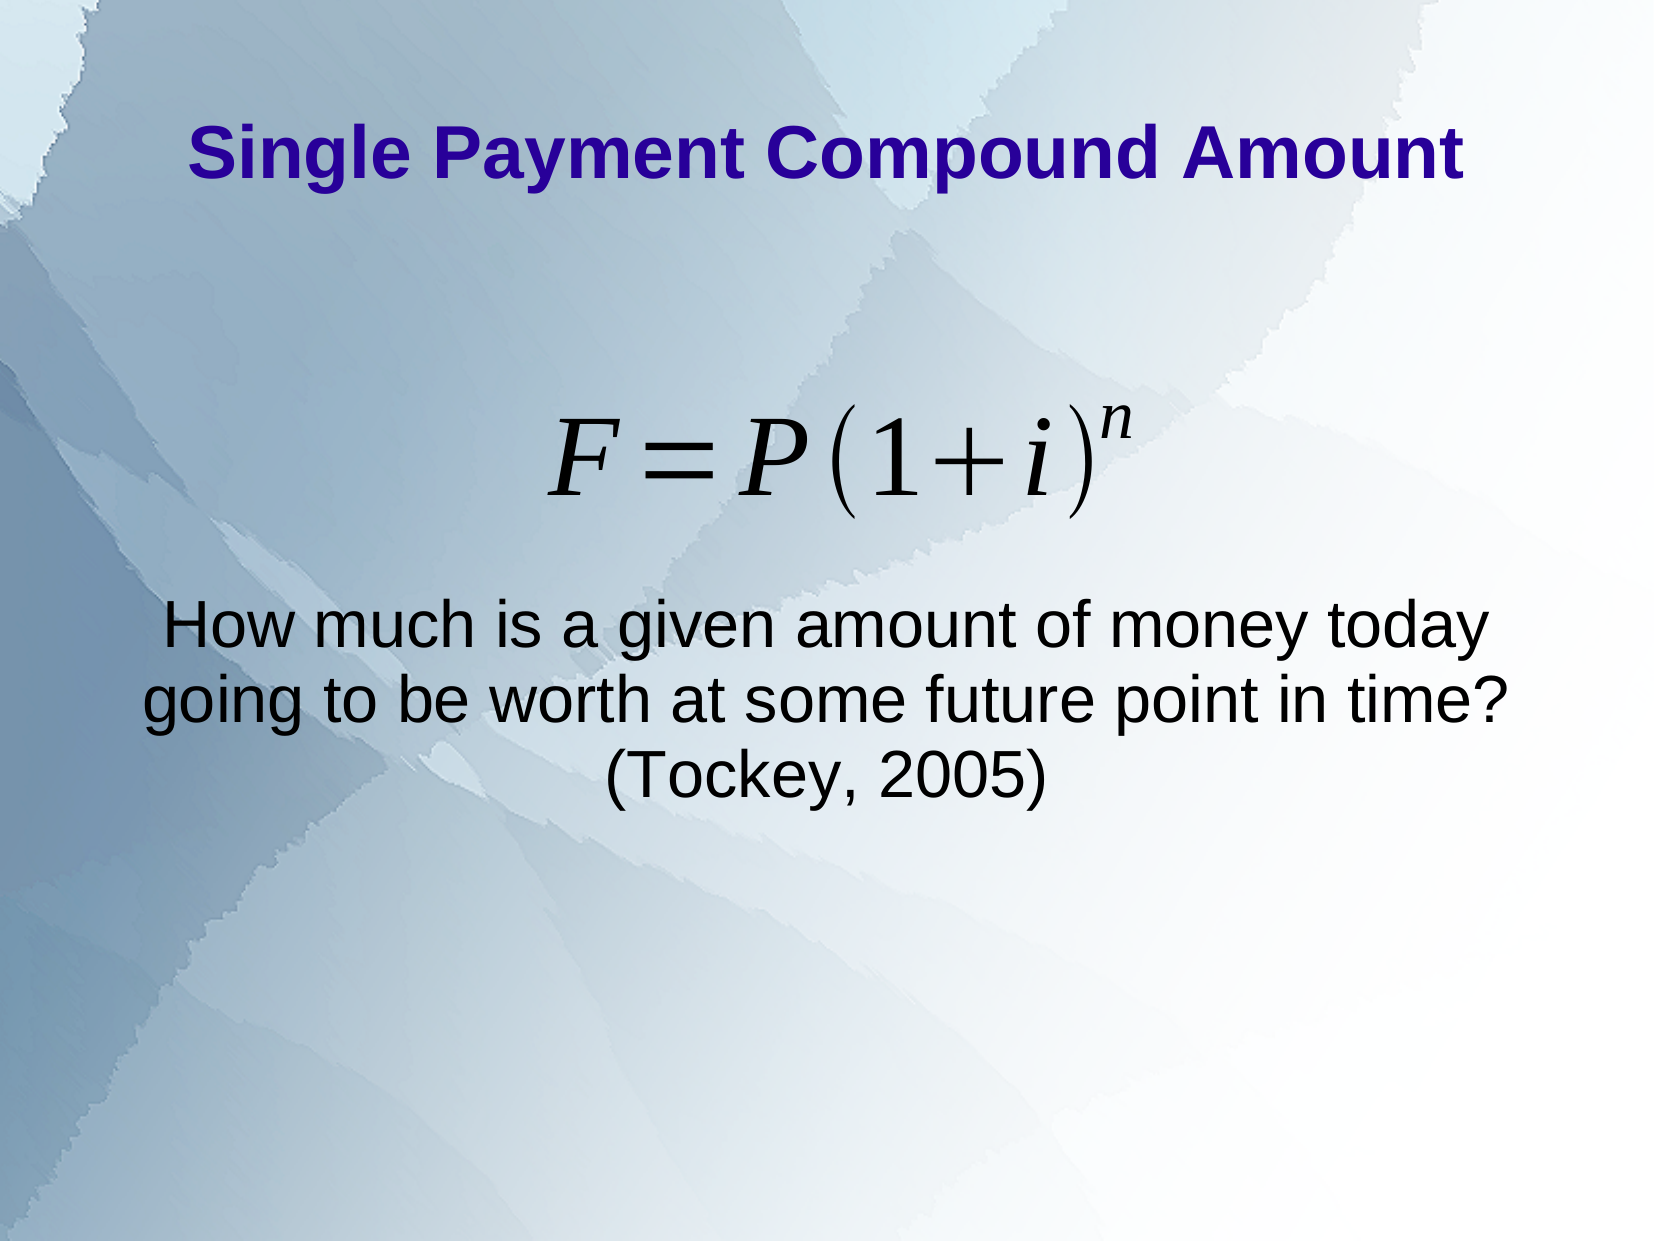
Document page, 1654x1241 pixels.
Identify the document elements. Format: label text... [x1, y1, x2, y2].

subtitle How much is a given amount of money today going to be worth at some future point in time? (Tockey, 2005) [82, 297, 1571, 1102]
picture [0, 0, 1654, 1241]
chart [513, 375, 1163, 526]
title Single Payment Compound Amount [82, 56, 1571, 250]
